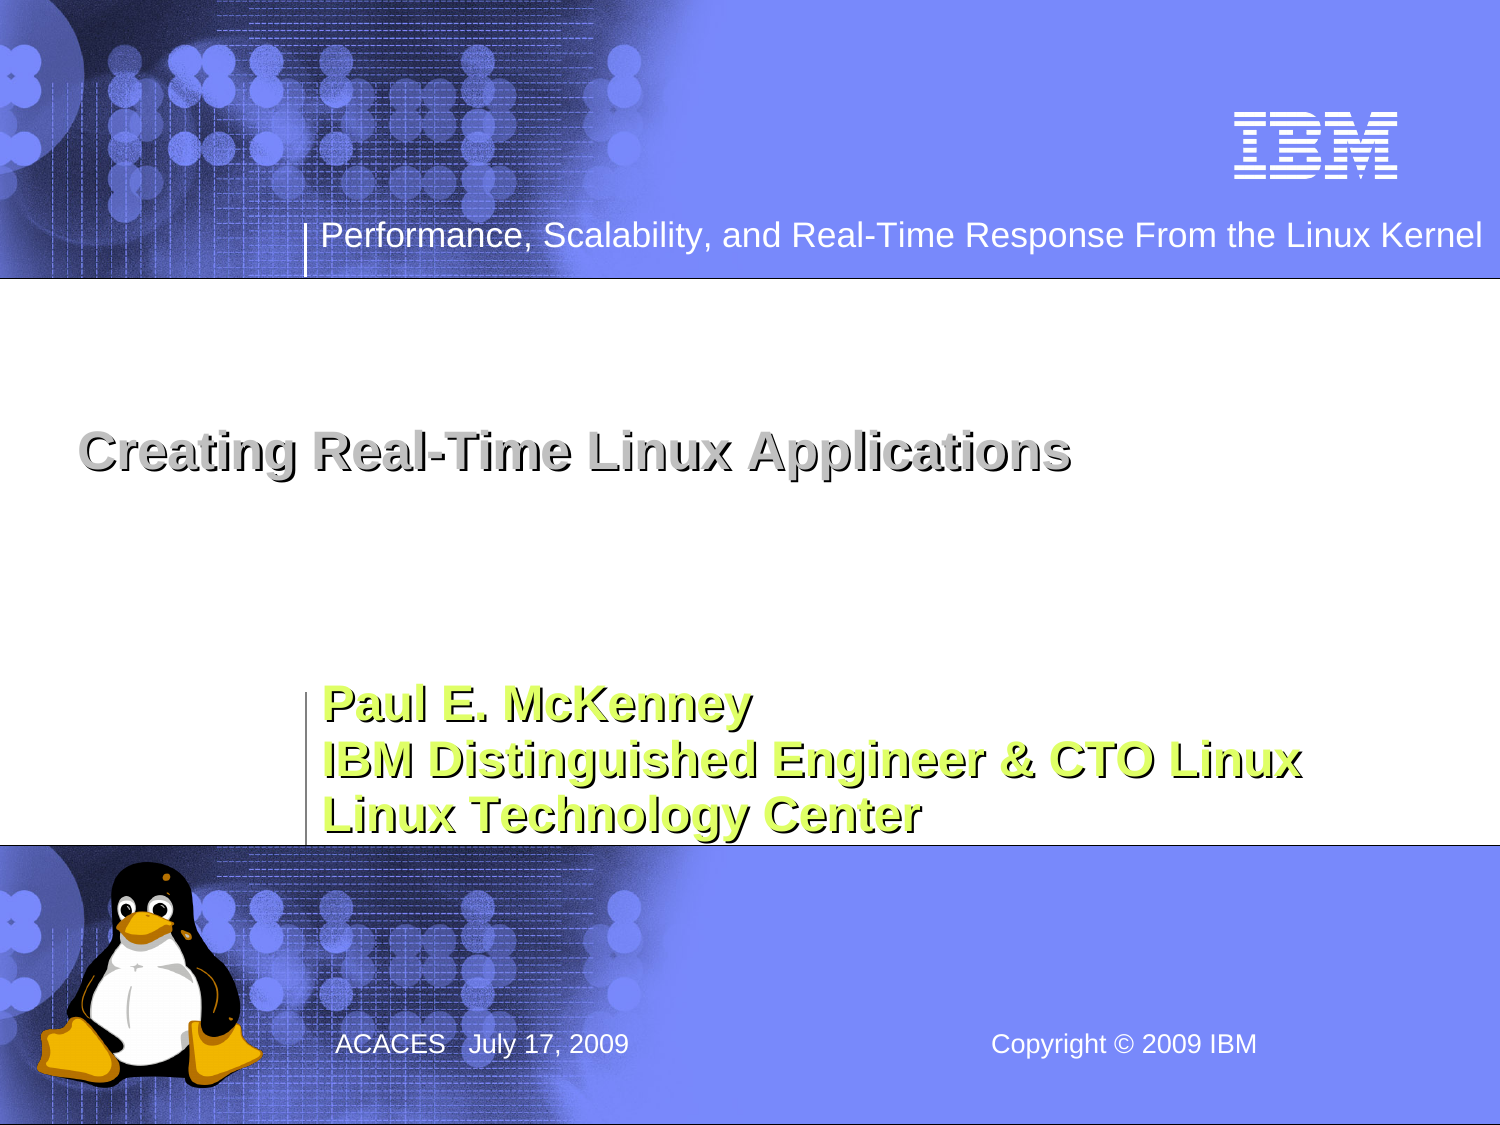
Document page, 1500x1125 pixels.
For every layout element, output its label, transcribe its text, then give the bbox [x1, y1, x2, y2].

subtitle Paul E. McKenney IBM Distinguished Engineer & CTO Linux Linux Technology Center [306, 667, 1357, 850]
picture [0, 846, 1500, 1124]
picture [0, 0, 1500, 278]
title Creating Real-Time Linux Applications [62, 412, 1388, 654]
